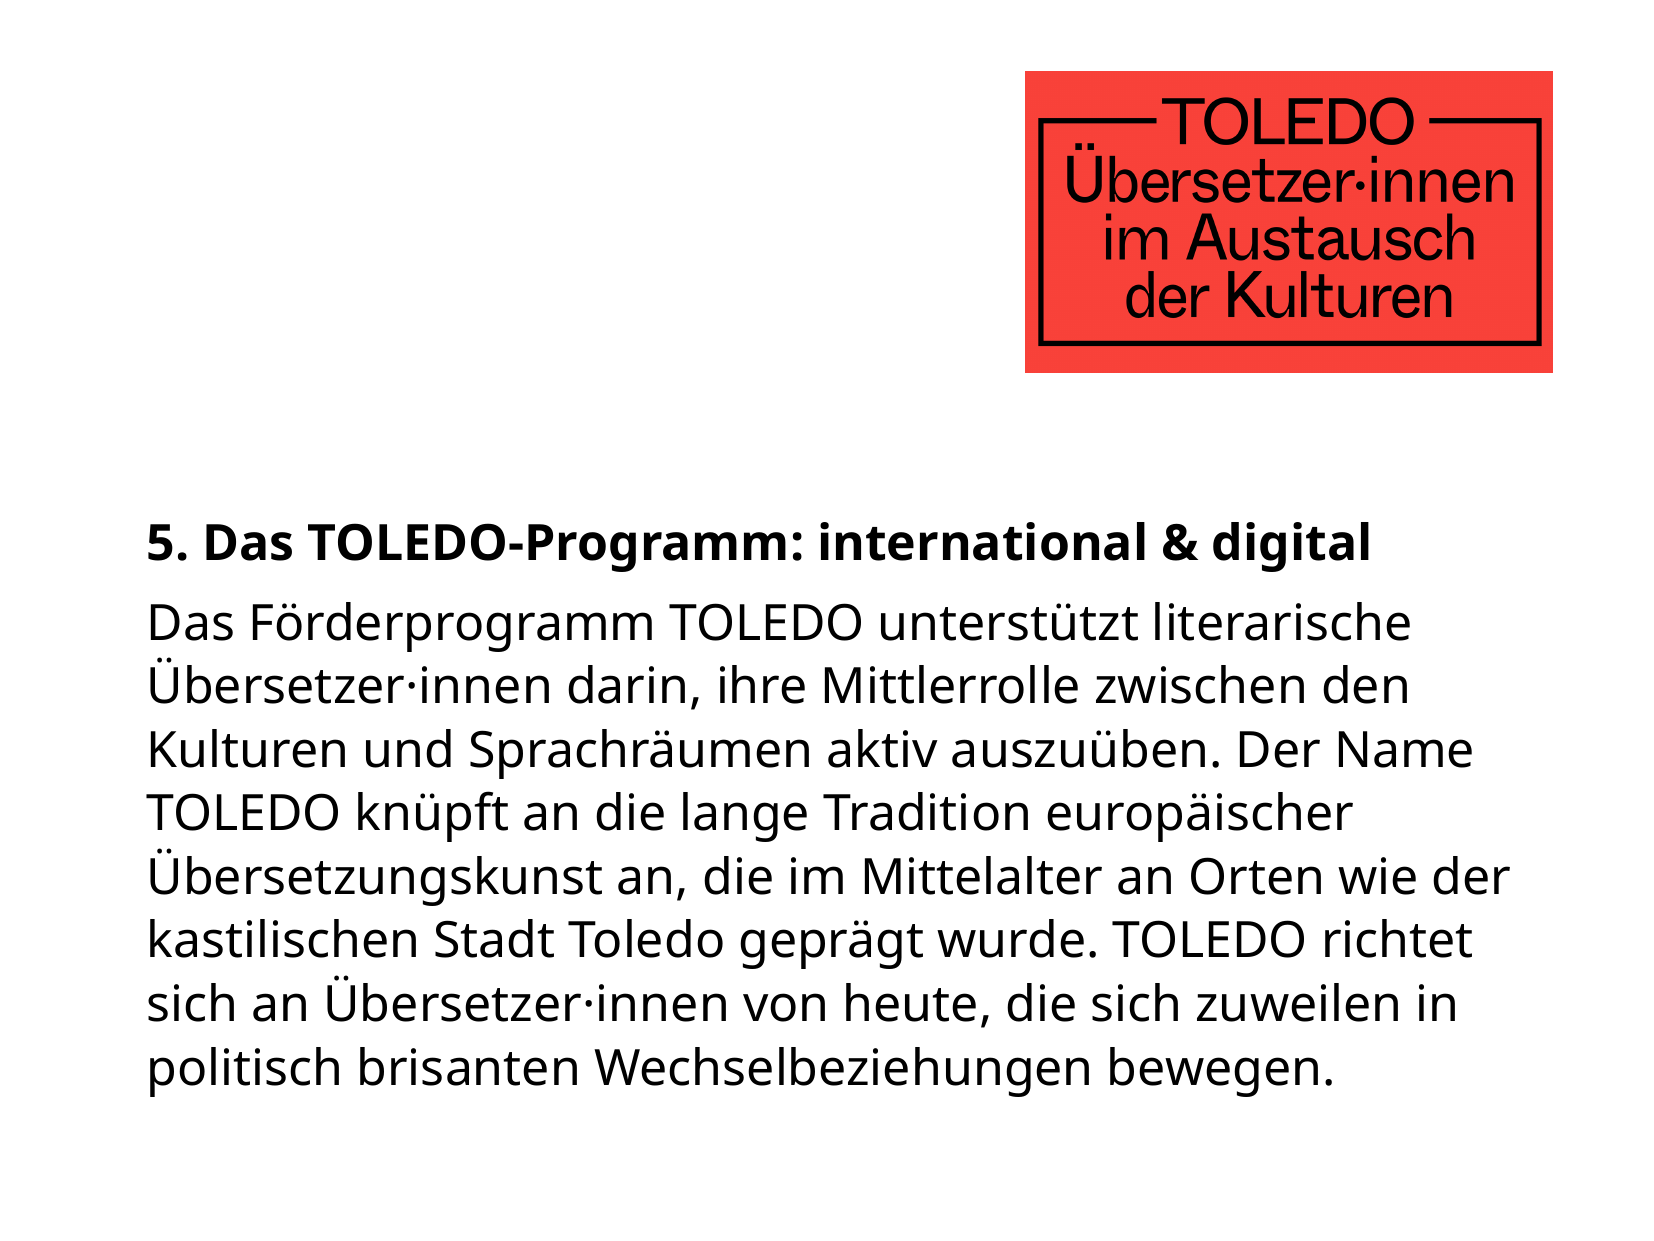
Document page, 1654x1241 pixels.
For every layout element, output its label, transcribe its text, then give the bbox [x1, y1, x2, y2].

picture [1025, 71, 1553, 373]
text_box 5. Das TOLEDO-Programm: international & digital Das Förderprogramm TOLEDO unterstützt literarische Übersetzer·innen darin, ihre Mittlerrolle zwischen den Kulturen und Sprachräumen aktiv auszuüben. Der Name TOLEDO knüpft an die lange Tradition europäischer Übersetzungskunst an, die im Mittelalter an Orten wie der kastilischen Stadt Toledo geprägt wurde. TOLEDO richtet sich an Übersetzer·innen von heute, die sich zuweilen in politisch brisanten Wechselbeziehungen bewegen. [131, 372, 1583, 1191]
